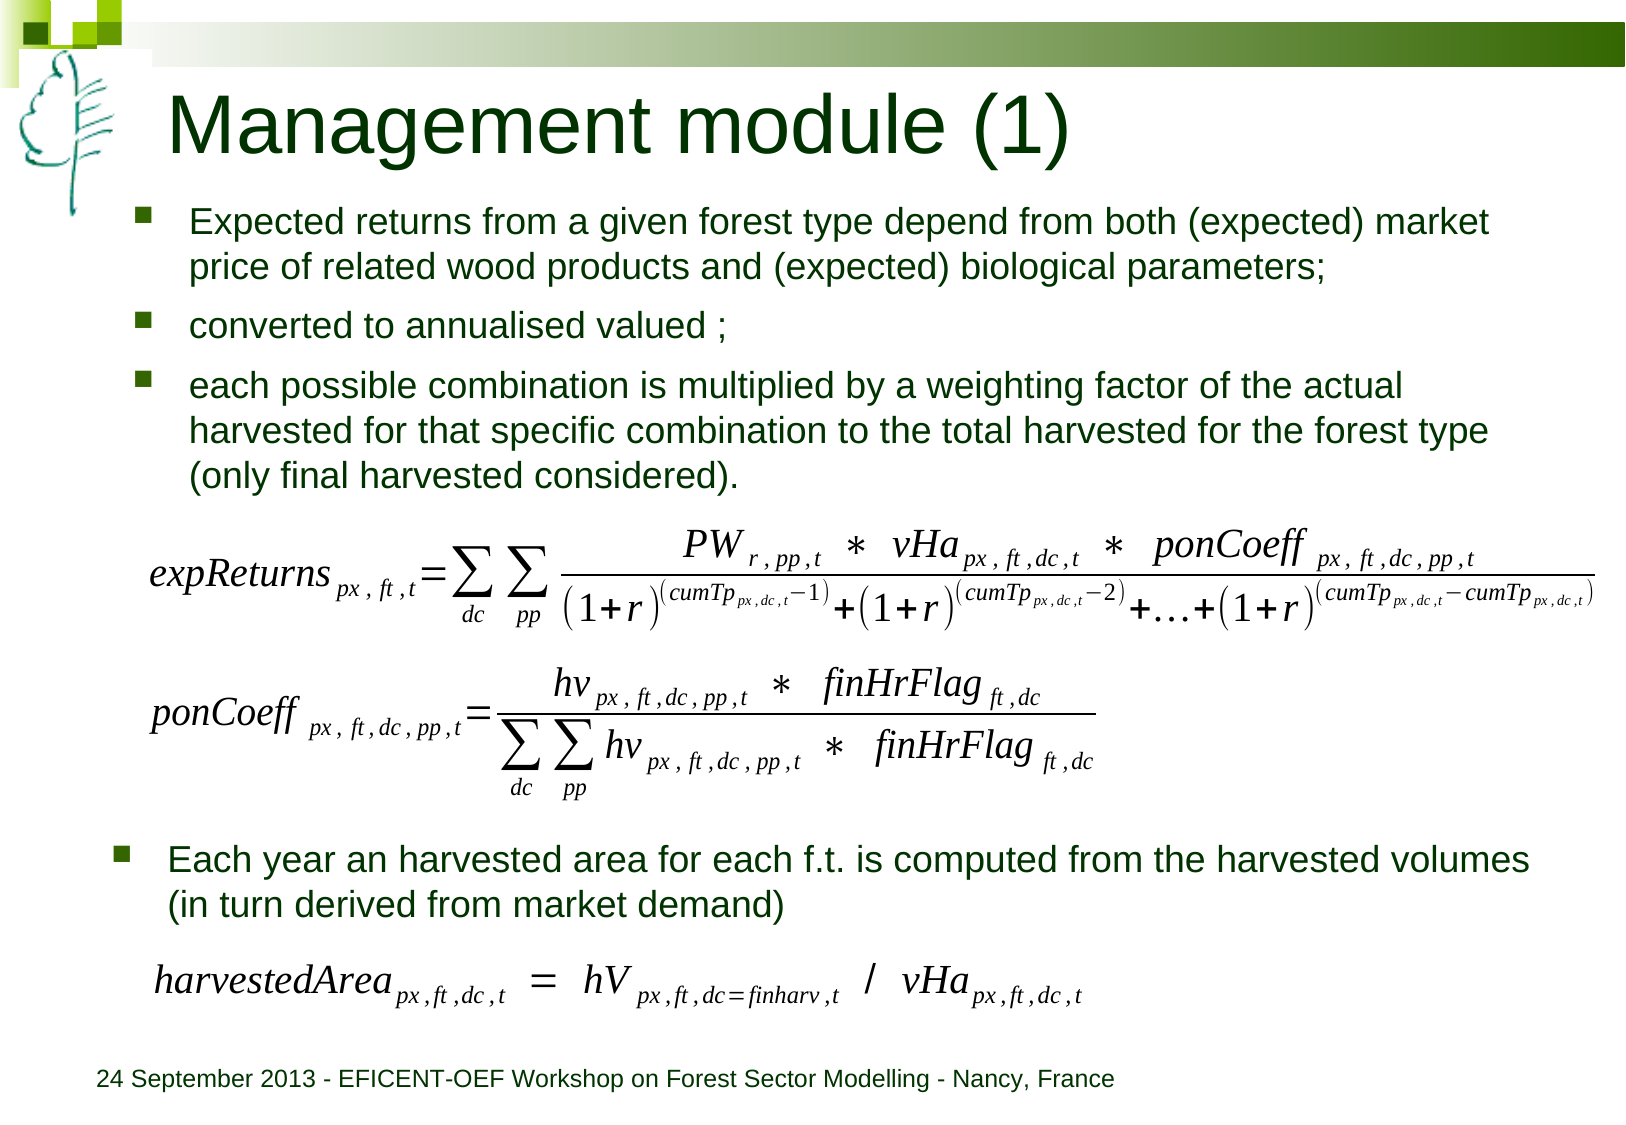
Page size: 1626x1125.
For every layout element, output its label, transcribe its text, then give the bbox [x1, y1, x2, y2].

chart [143, 519, 1603, 634]
title Management module (1) [152, 62, 1626, 178]
picture [19, 49, 152, 220]
list Expected returns from a given forest type depend from both (expected) market price of related wood products and (expected) biological parameters; converted to annualised valued ; each possible combination is multiplied by a weighting factor of the actual harvested for that specific combination to the total harvested for the forest type (only final harvested considered). [118, 188, 1581, 504]
chart [147, 956, 1089, 1009]
chart [139, 658, 1104, 801]
list Each year an harvested area for each f.t. is computed from the harvested volumes (in turn derived from market demand) [96, 827, 1560, 934]
